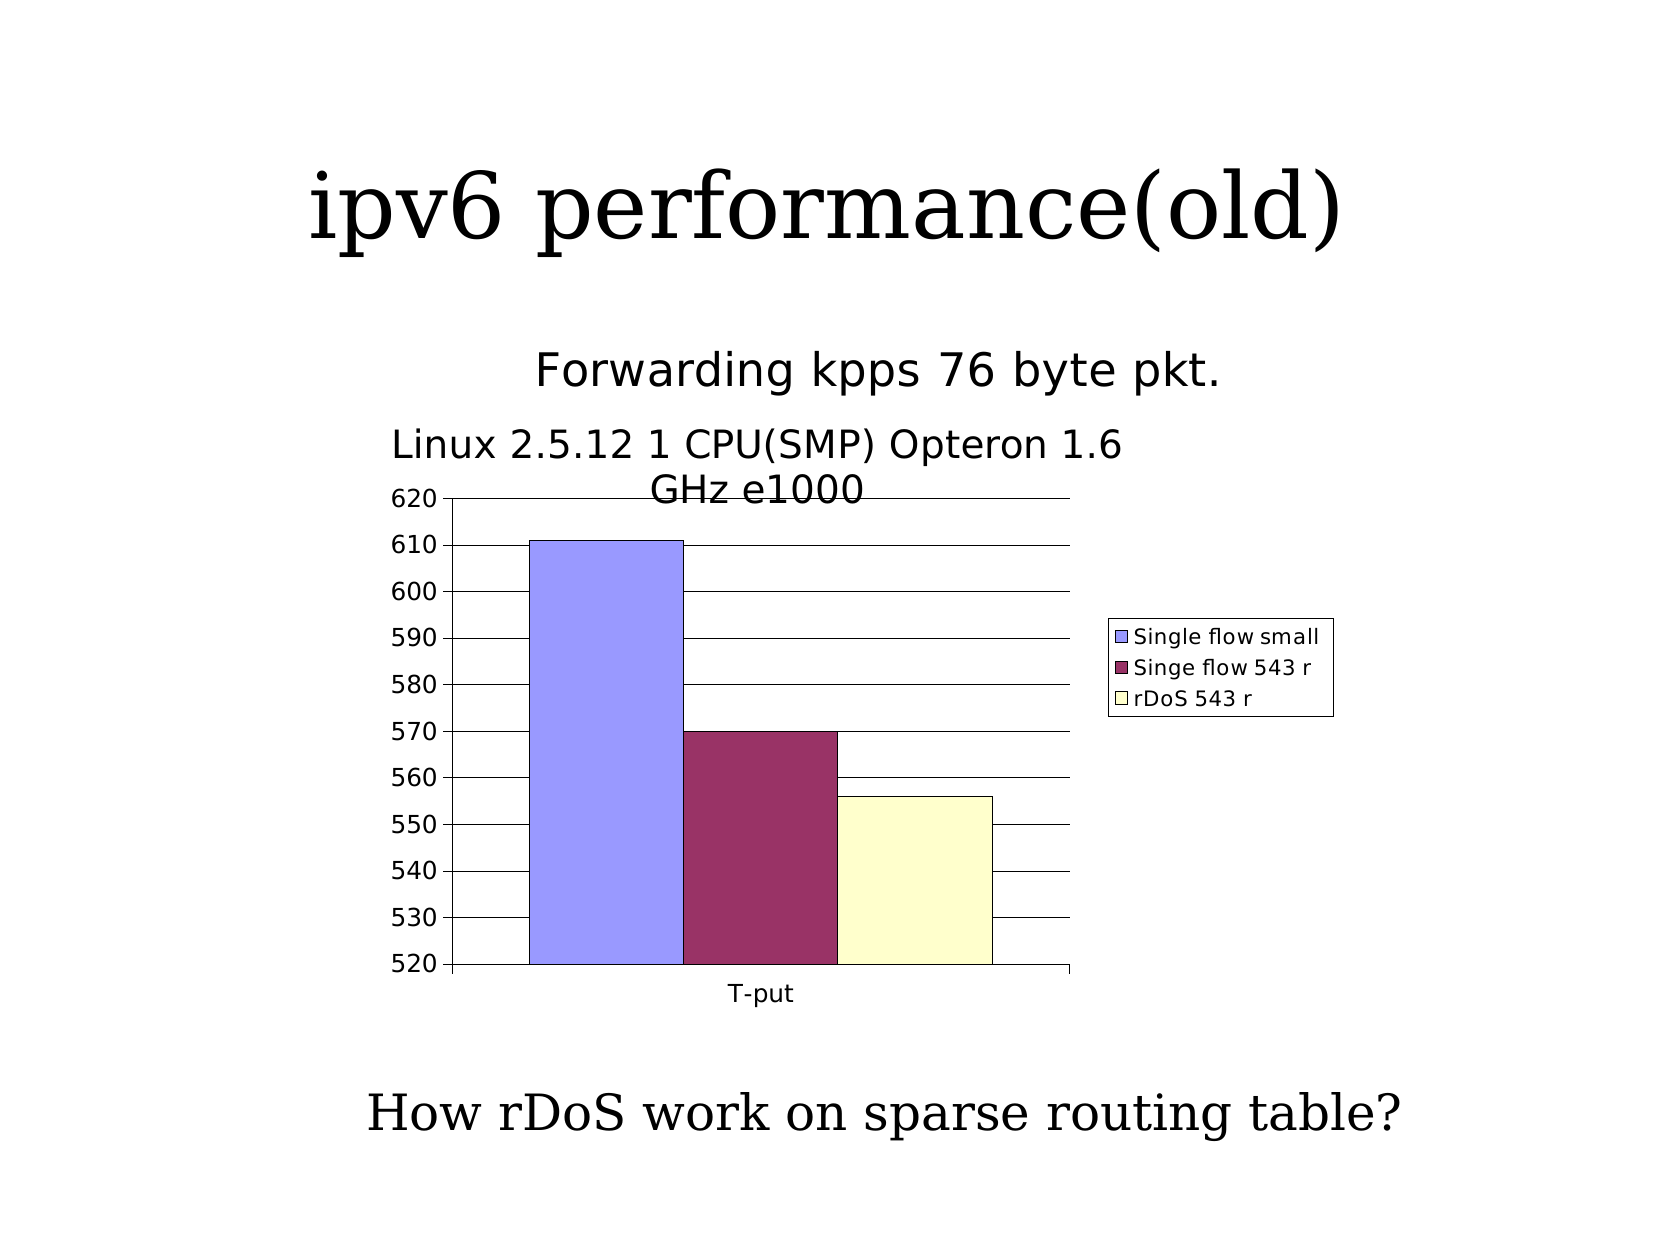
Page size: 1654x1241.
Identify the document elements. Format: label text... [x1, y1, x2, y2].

title ipv6 performance(old) [121, 102, 1534, 311]
chart [371, 314, 1355, 1023]
text_box How rDoS work on sparse routing table? [366, 1083, 1406, 1143]
